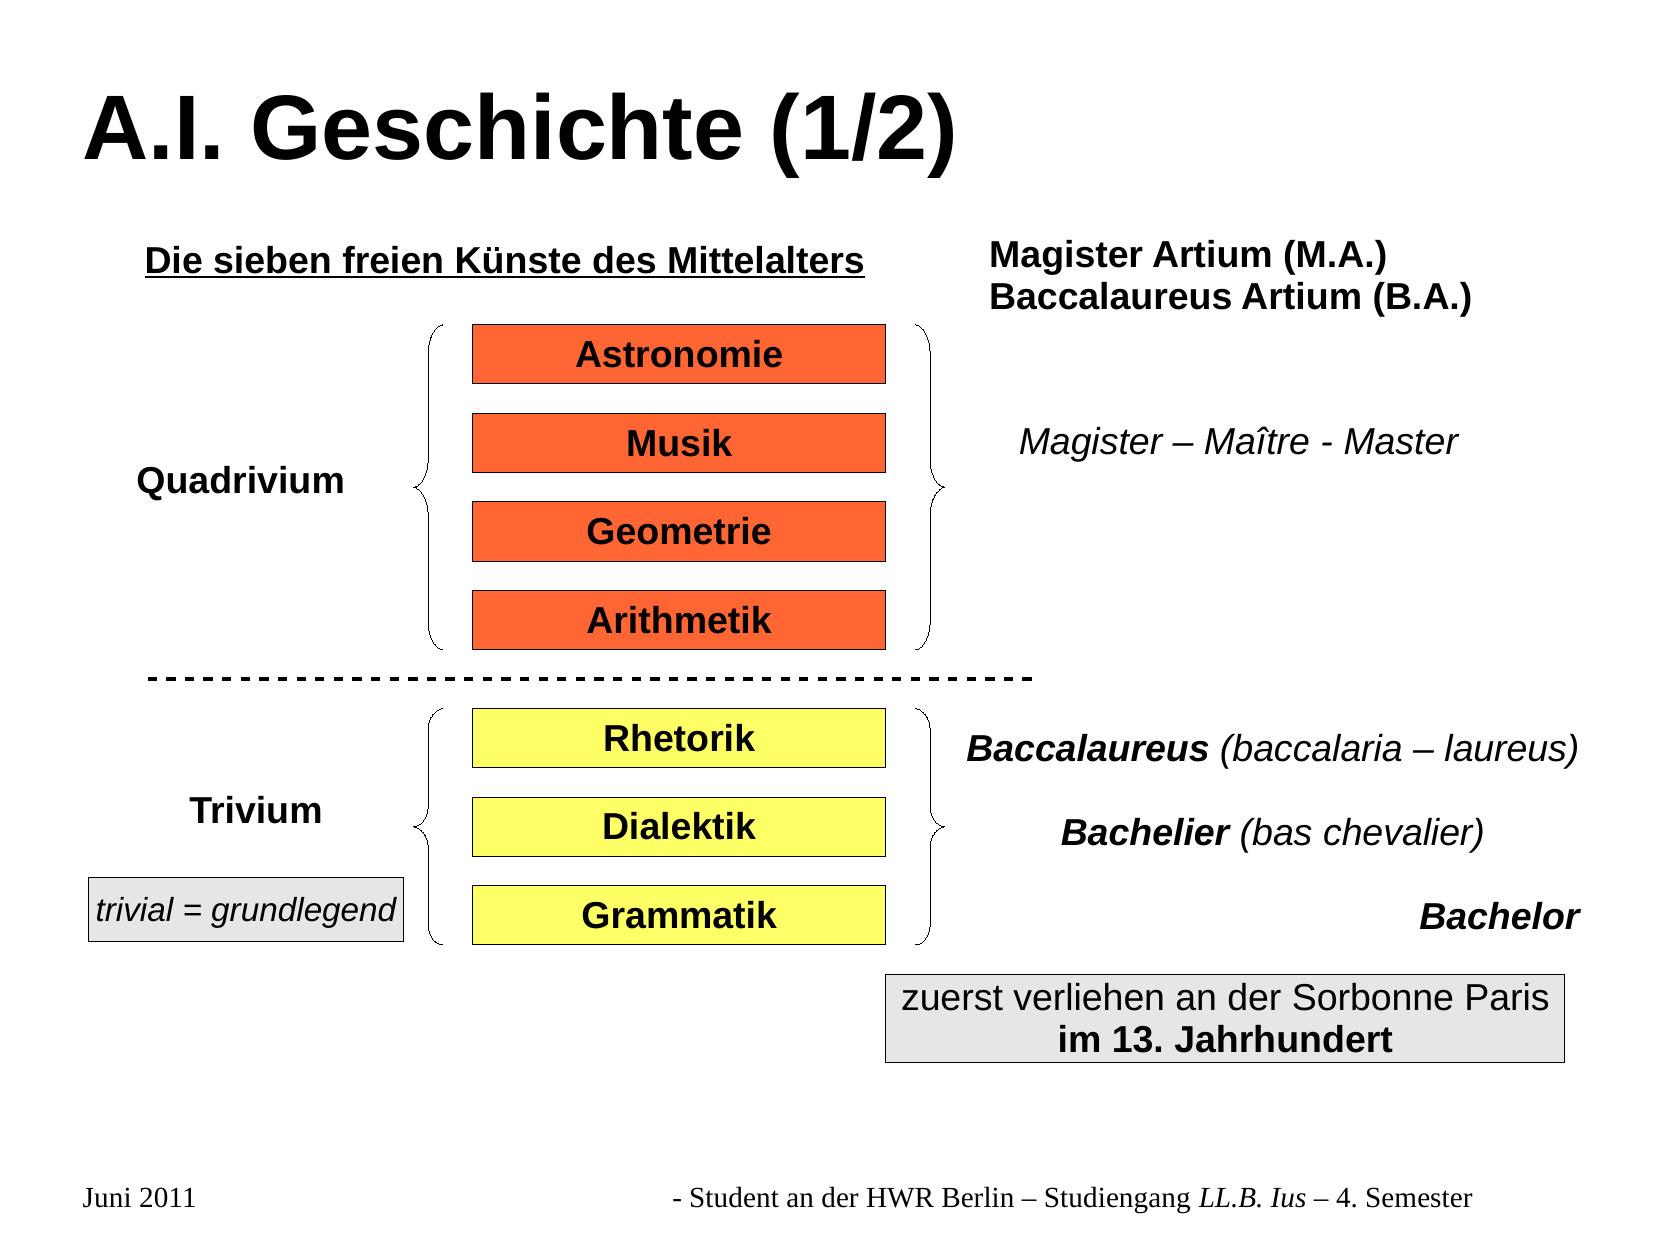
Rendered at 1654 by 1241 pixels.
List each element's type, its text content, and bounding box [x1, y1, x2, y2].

title A.I. Geschichte (1/2) [82, 49, 1571, 207]
text_box Magister – Maître - Master [1003, 413, 1474, 471]
text_box trivial = grundlegend [88, 877, 404, 942]
text_box Magister Artium (M.A.) Baccalaureus Artium (B.A.) [974, 226, 1488, 325]
text_box Musik [472, 413, 886, 473]
text_box zuerst verliehen an der Sorbonne Paris im 13. Jahrhundert [885, 974, 1565, 1063]
text_box Baccalaureus (baccalaria – laureus) Bachelier (bas chevalier) Bachelor [951, 720, 1595, 945]
text_box Grammatik [472, 885, 886, 945]
text_box Quadrivium [121, 451, 360, 509]
text_box Rhetorik [472, 708, 886, 768]
text_box Trivium [174, 782, 338, 840]
text_box Geometrie [472, 501, 886, 562]
text_box Die sieben freien Künste des Mittelalters [129, 232, 881, 290]
text_box Astronomie [472, 324, 886, 384]
text_box Dialektik [472, 797, 886, 857]
text_box Arithmetik [472, 590, 886, 650]
